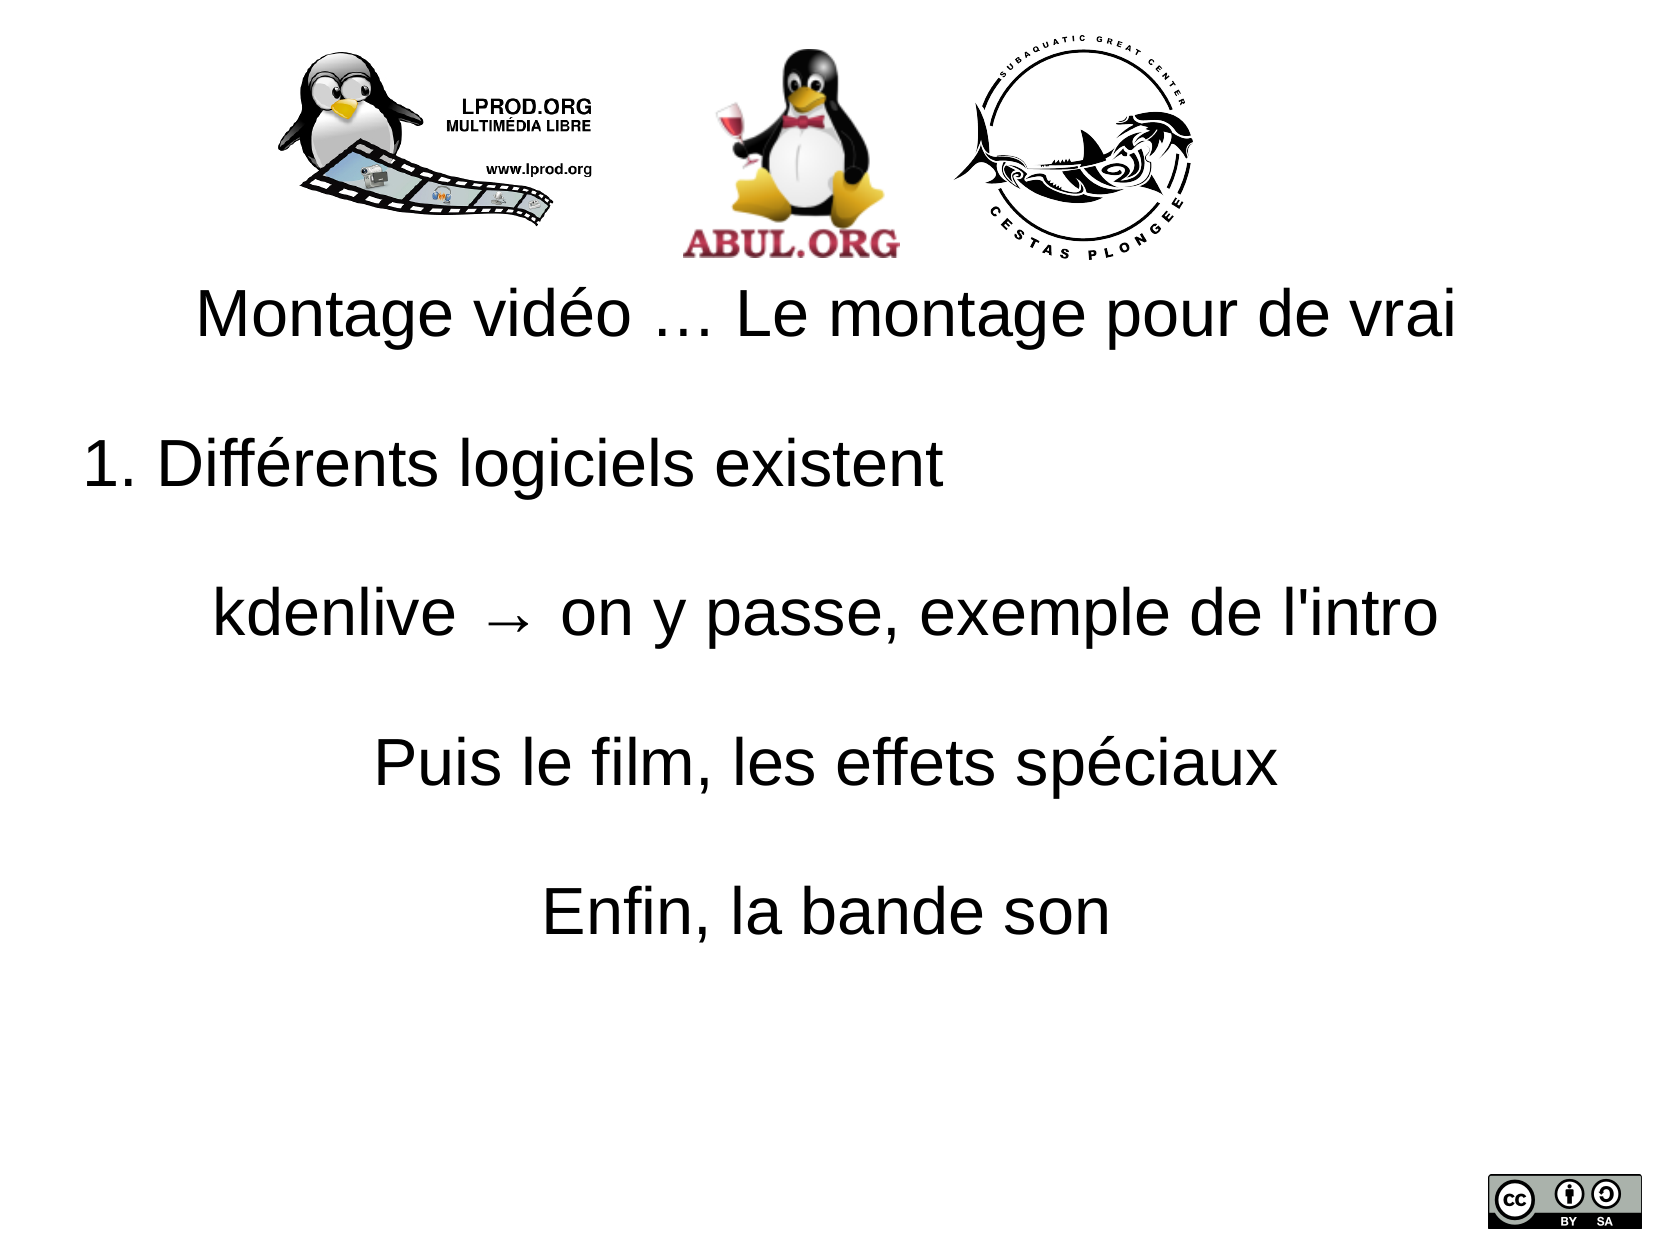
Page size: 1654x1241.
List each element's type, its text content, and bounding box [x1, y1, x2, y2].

picture [683, 49, 900, 258]
picture [276, 50, 603, 258]
picture [953, 35, 1193, 260]
picture [1488, 1174, 1642, 1229]
subtitle Montage vidéo … Le montage pour de vrai 1. Différents logiciels existent kdenlive → on y passe, exemple de l'intro Puis le film, les effets spéciaux Enfin, la bande son [82, 275, 1571, 1024]
